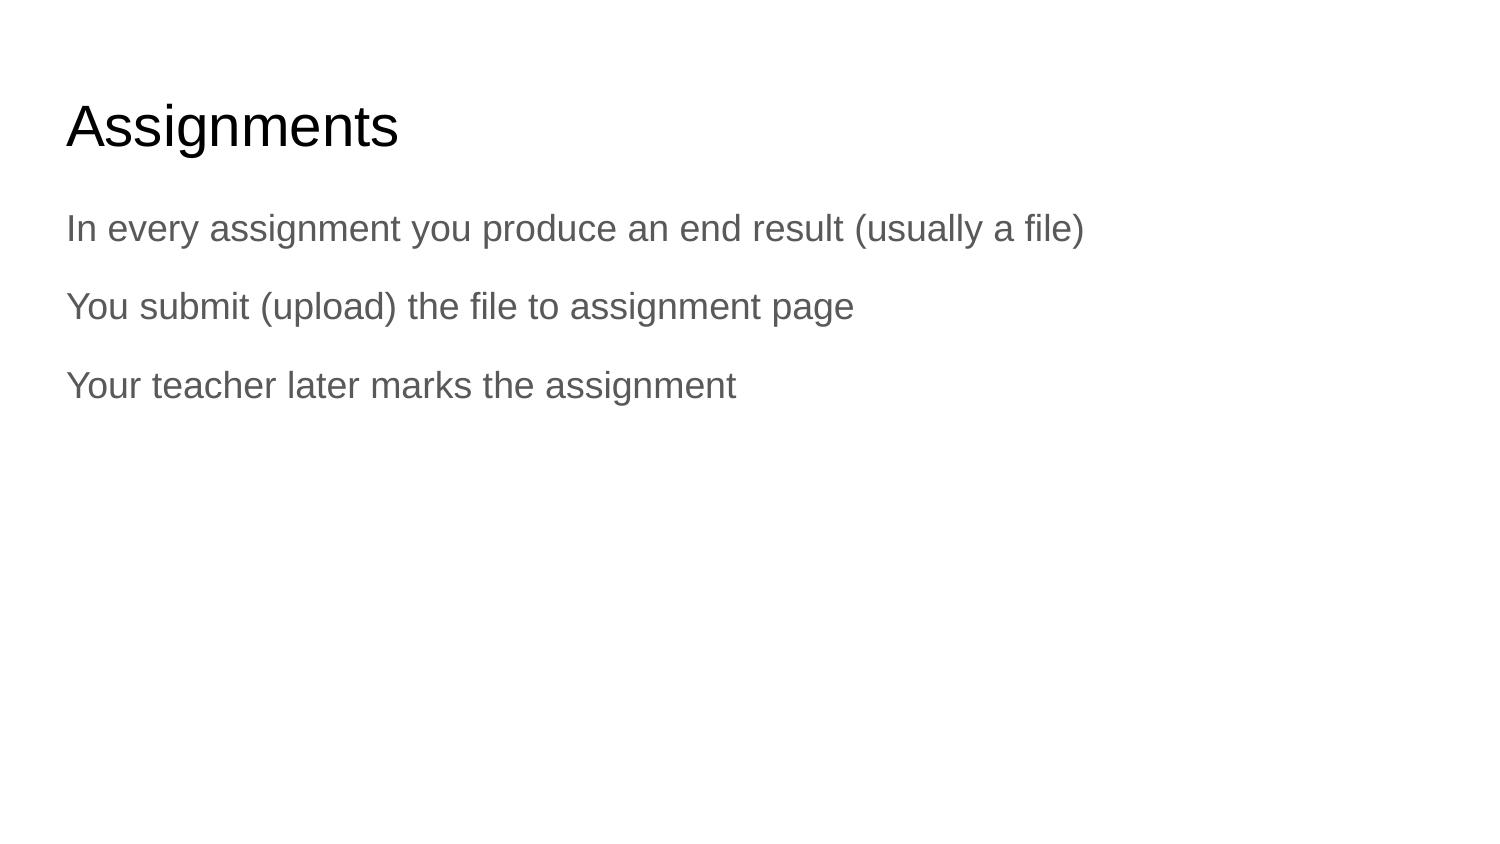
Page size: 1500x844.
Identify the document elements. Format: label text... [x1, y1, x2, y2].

list In every assignment you produce an end result (usually a file) You submit (upload) the file to assignment page Your teacher later marks the assignment [51, 189, 1449, 750]
title Assignments [51, 72, 1449, 167]
